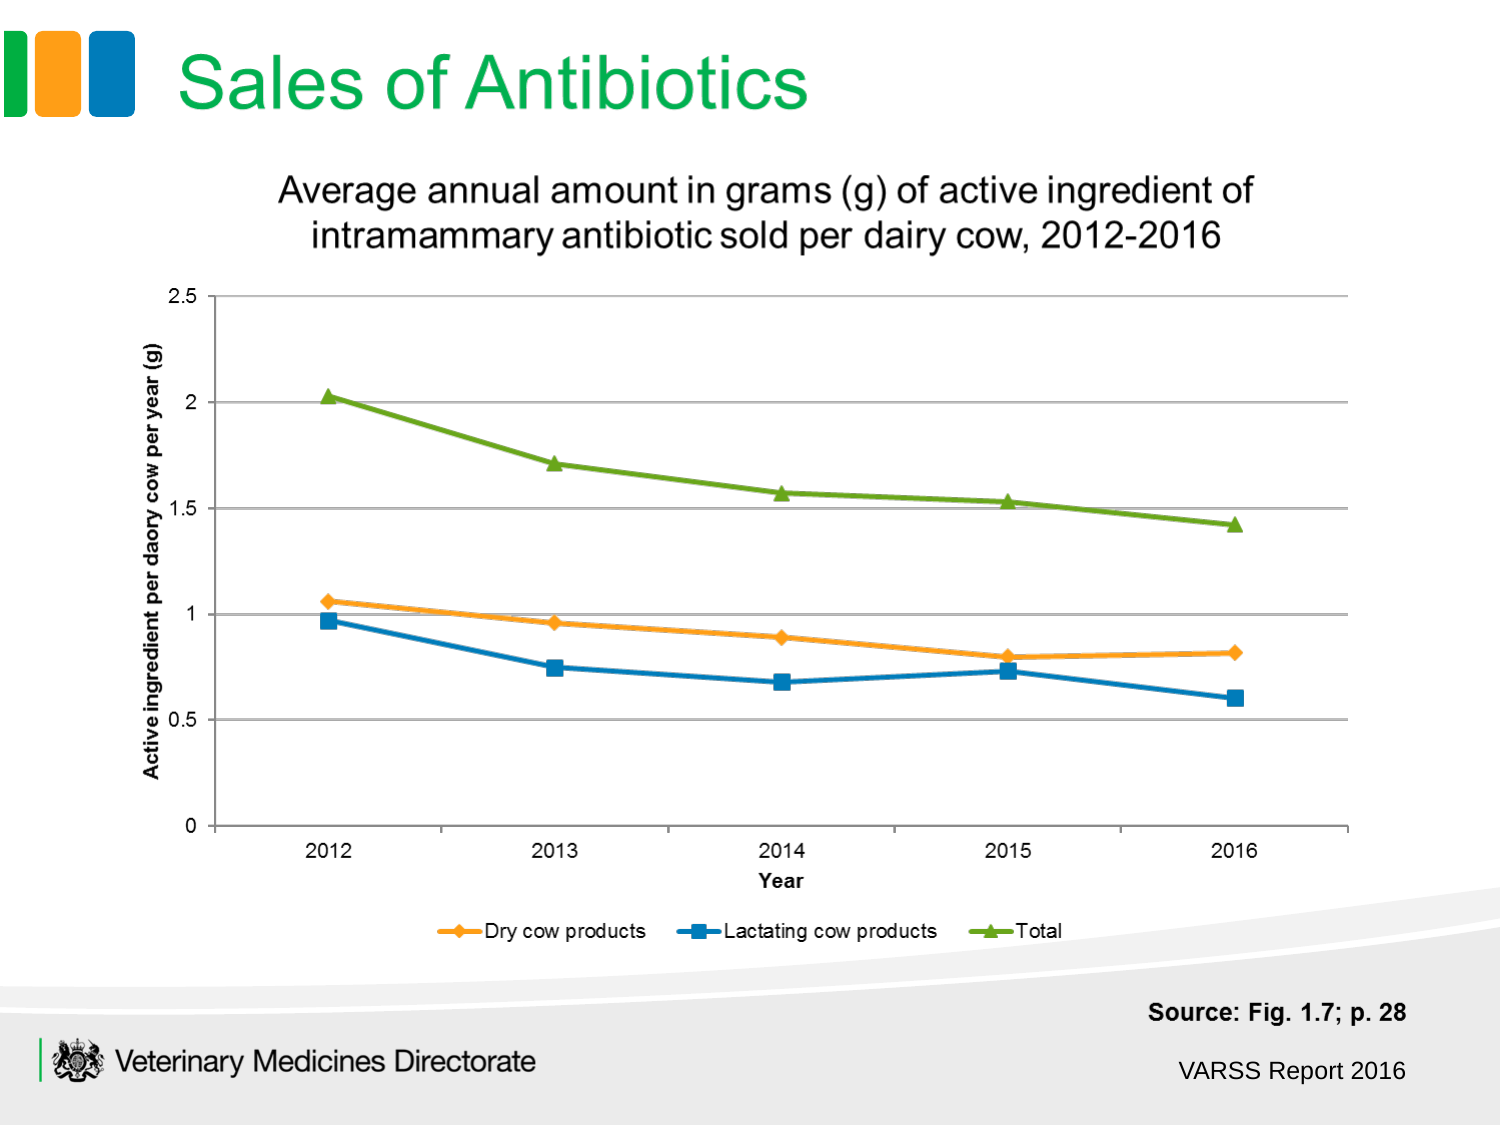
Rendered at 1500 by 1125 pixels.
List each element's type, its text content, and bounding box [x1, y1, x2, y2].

picture [58, 10, 1441, 956]
picture [39, 988, 1422, 1083]
text_box VARSS Report 2016 [1163, 1046, 1424, 1093]
